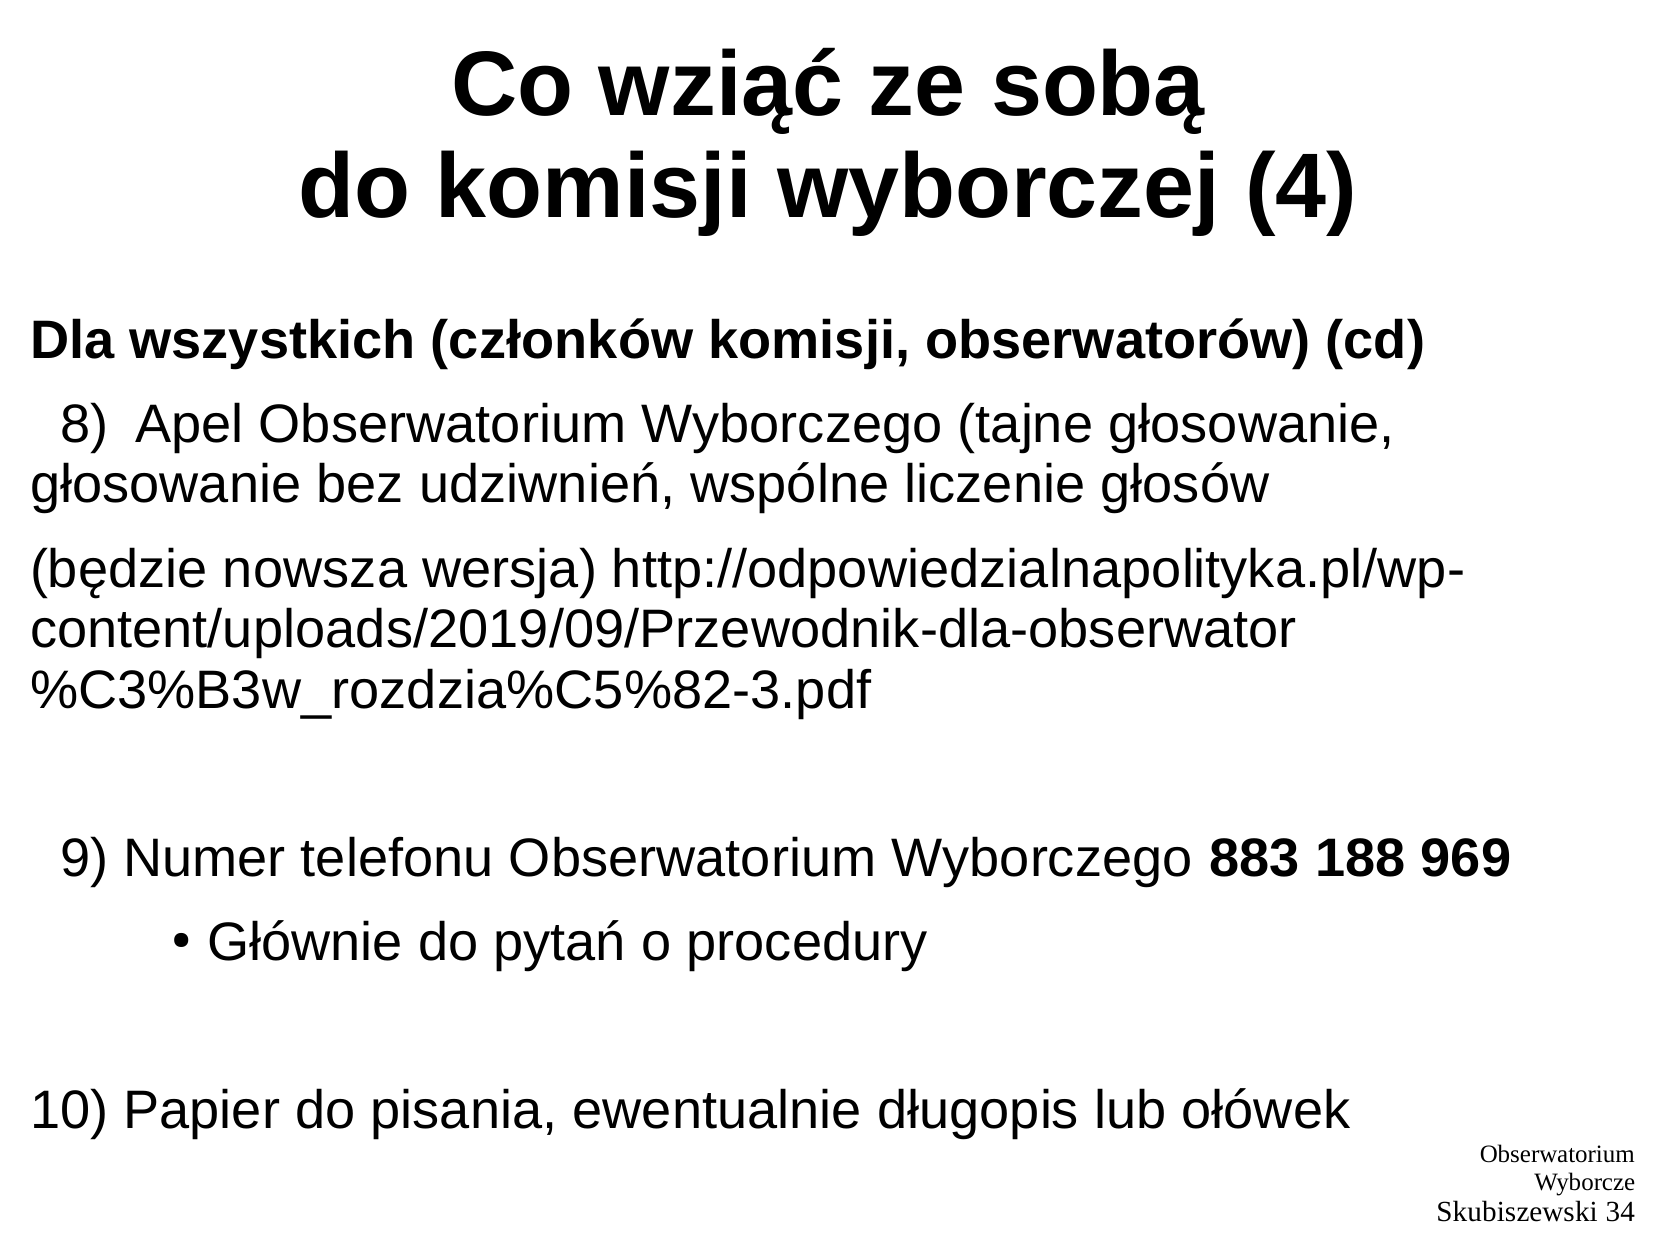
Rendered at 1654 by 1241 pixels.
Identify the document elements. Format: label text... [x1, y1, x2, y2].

title Co wziąć ze sobą do komisji wyborczej (4) [84, 32, 1573, 225]
list Dla wszystkich (członków komisji, obserwatorów) (cd) 8) Apel Obserwatorium Wyborczego (tajne głosowanie, głosowanie bez udziwnień, wspólne liczenie głosów (będzie nowsza wersja) http://odpowiedzialnapolityka.pl/wp-content/uploads/2019/09/Przewodnik-dla-obserwator%C3%B3w_rozdzia%C5%82-3.pdf 9) Numer telefonu Obserwatorium Wyborczego 883 188 969 Głównie do pytań o procedury 10) Papier do pisania, ewentualnie długopis lub ołówek [30, 225, 1583, 1241]
